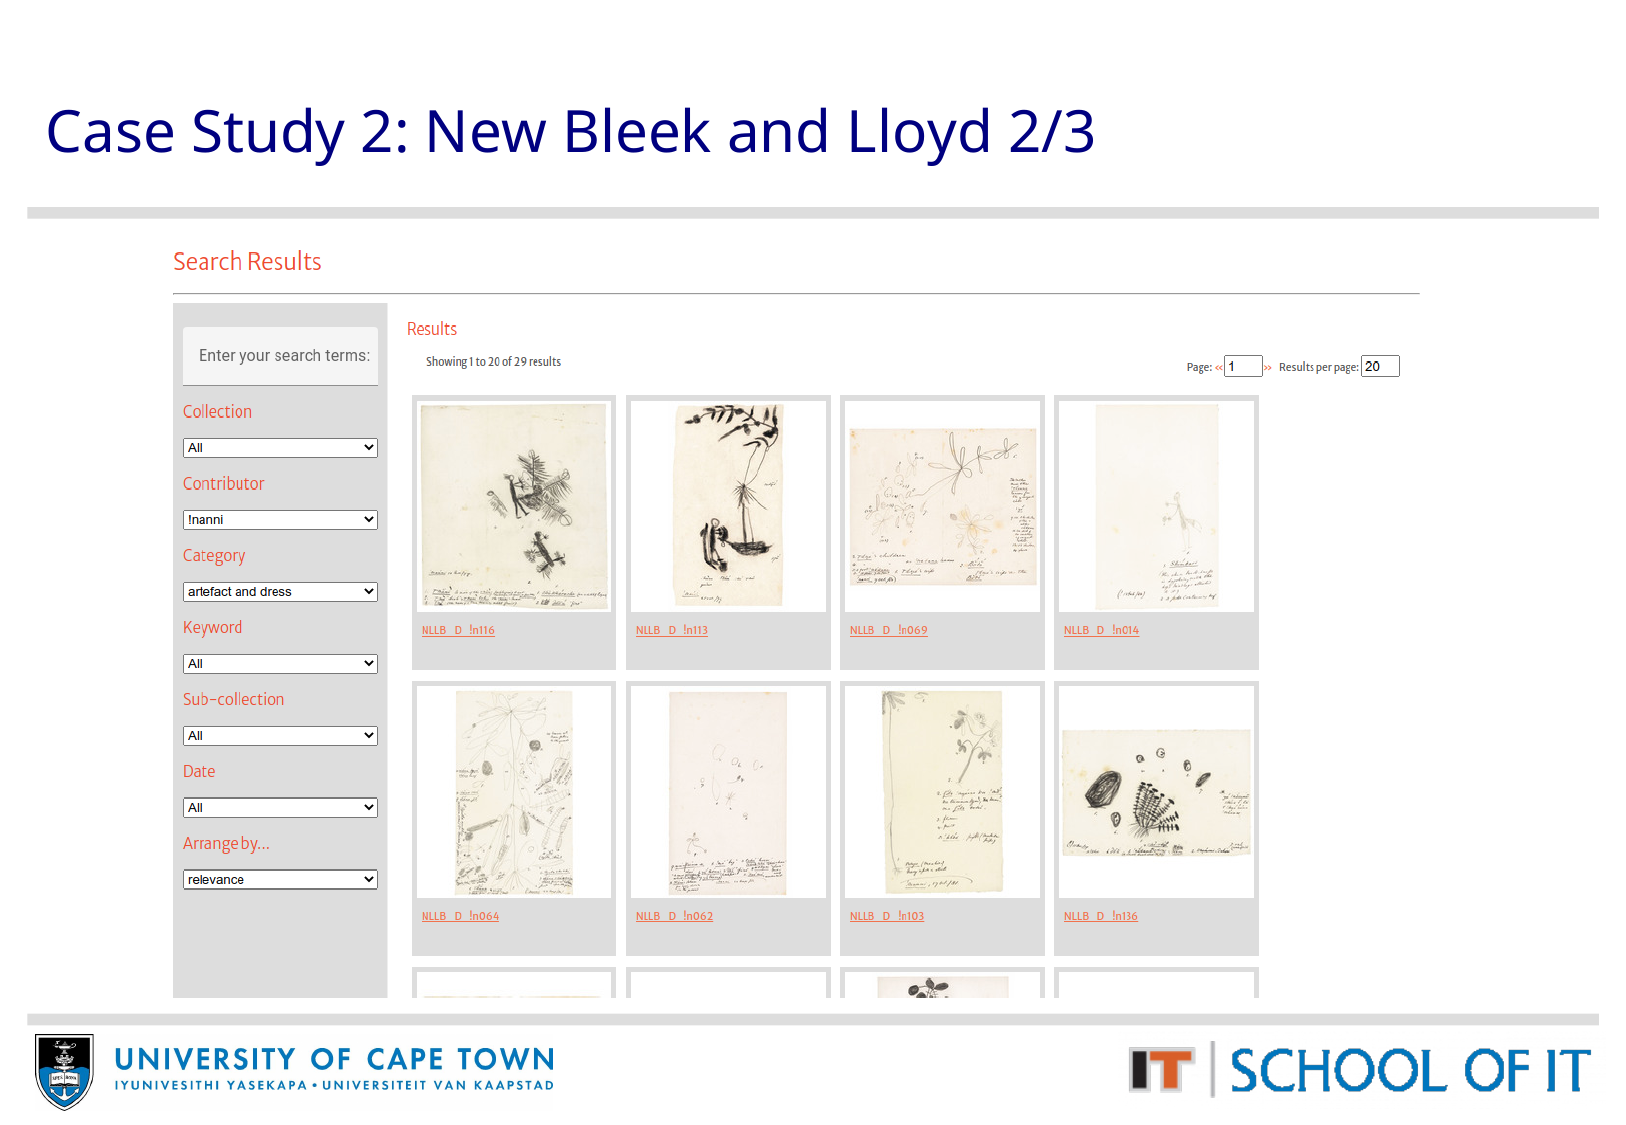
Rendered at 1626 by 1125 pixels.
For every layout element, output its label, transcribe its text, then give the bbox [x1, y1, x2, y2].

picture [166, 236, 1423, 998]
title Case Study 2: New Bleek and Lloyd 2/3 [45, 66, 1583, 194]
picture [1118, 1030, 1606, 1109]
picture [35, 1034, 553, 1111]
